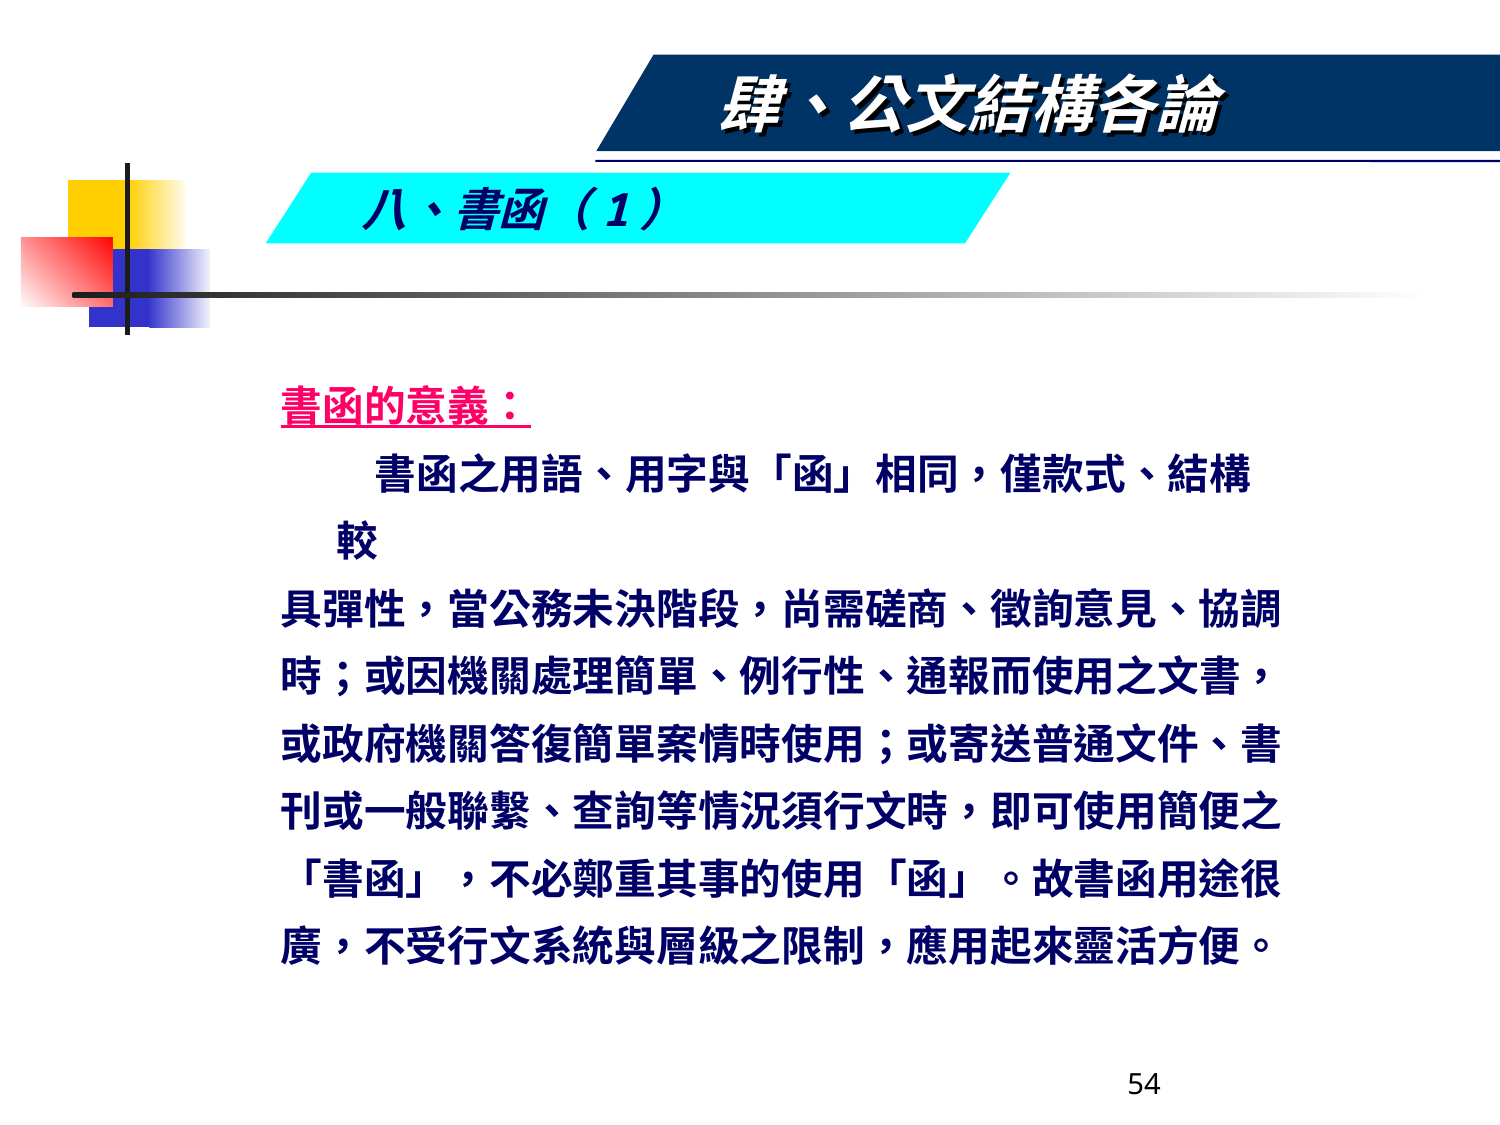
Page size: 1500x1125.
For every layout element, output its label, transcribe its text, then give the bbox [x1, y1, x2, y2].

text_box 書函的意義： 書函之用語、用字與「函」相同，僅款式、結構較 具彈性，當公務未決階段，尚需磋商、徵詢意見、協調 時；或因機關處理簡單、例行性、通報而使用之文書， 或政府機關答復簡單案情時使用；或寄送普通文件、書 刊或一般聯繫、查詢等情況須行文時，即可使用簡便之 「書函」，不必鄭重其事的使用「函」。故書函用途很 廣，不受行文系統與層級之限制，應用起來靈活方便。 [266, 355, 1303, 978]
text_box [1112, 1037, 1426, 1113]
text_box 八、書函（1） [265, 172, 1011, 244]
text_box 肆、公文結構各論 [596, 54, 1500, 152]
